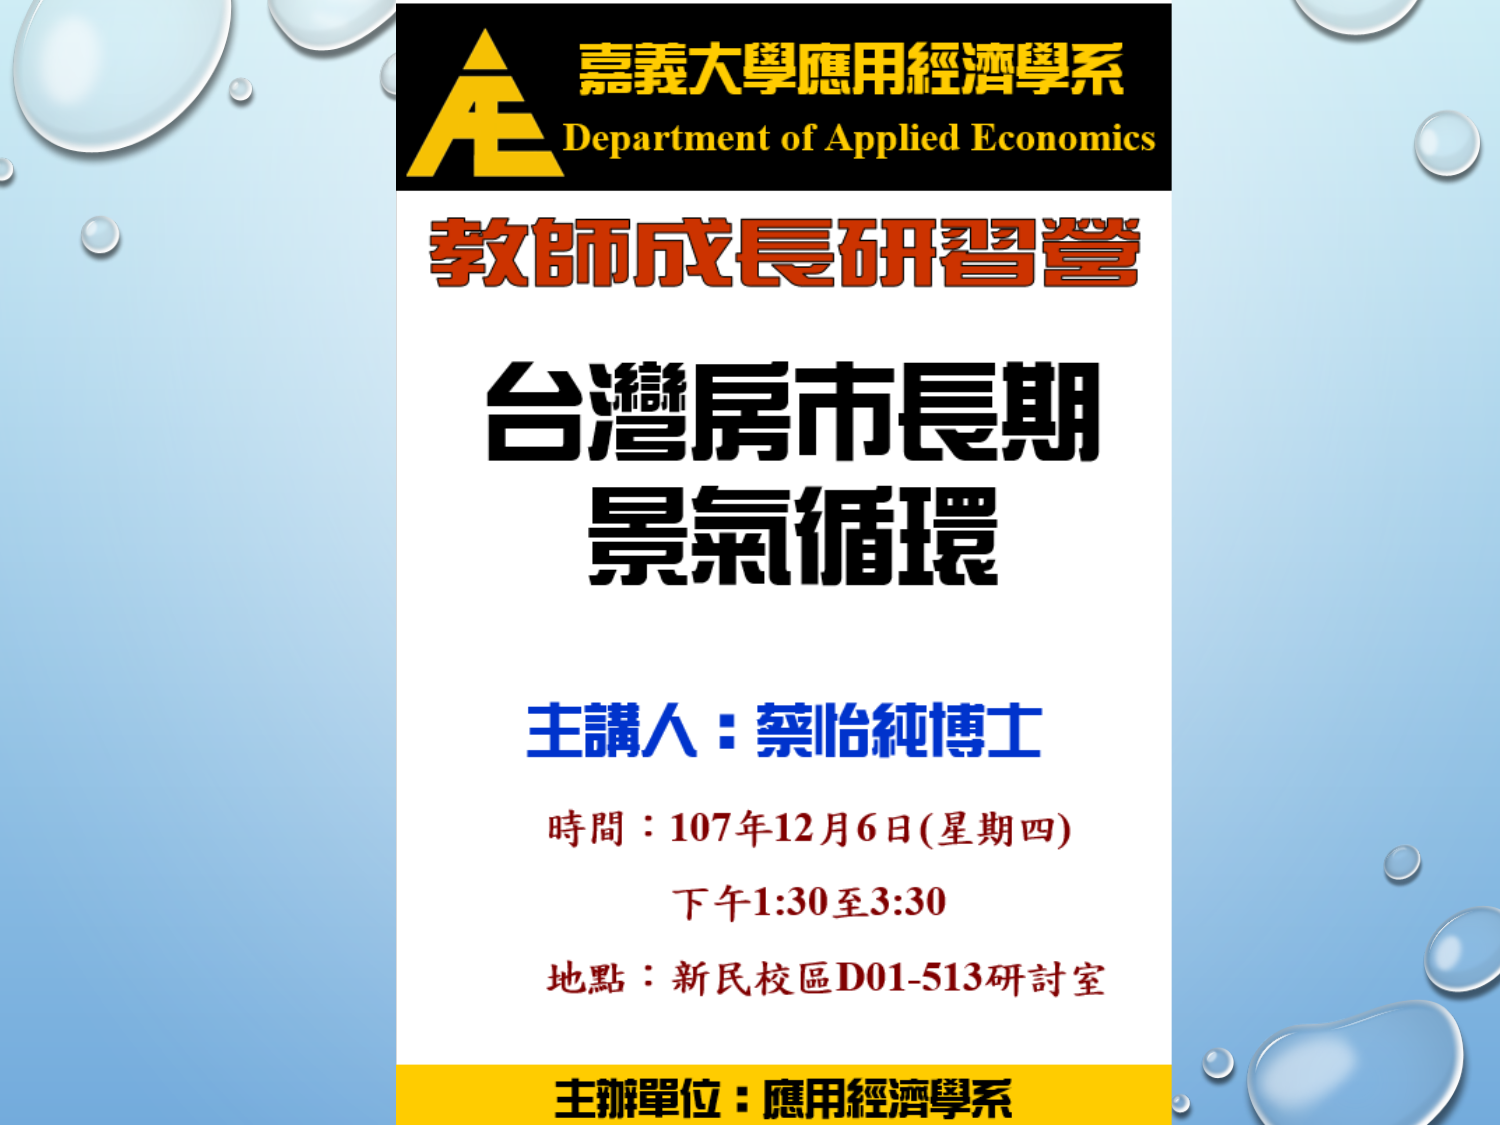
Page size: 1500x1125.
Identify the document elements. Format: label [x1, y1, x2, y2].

picture [396, 0, 1172, 1125]
